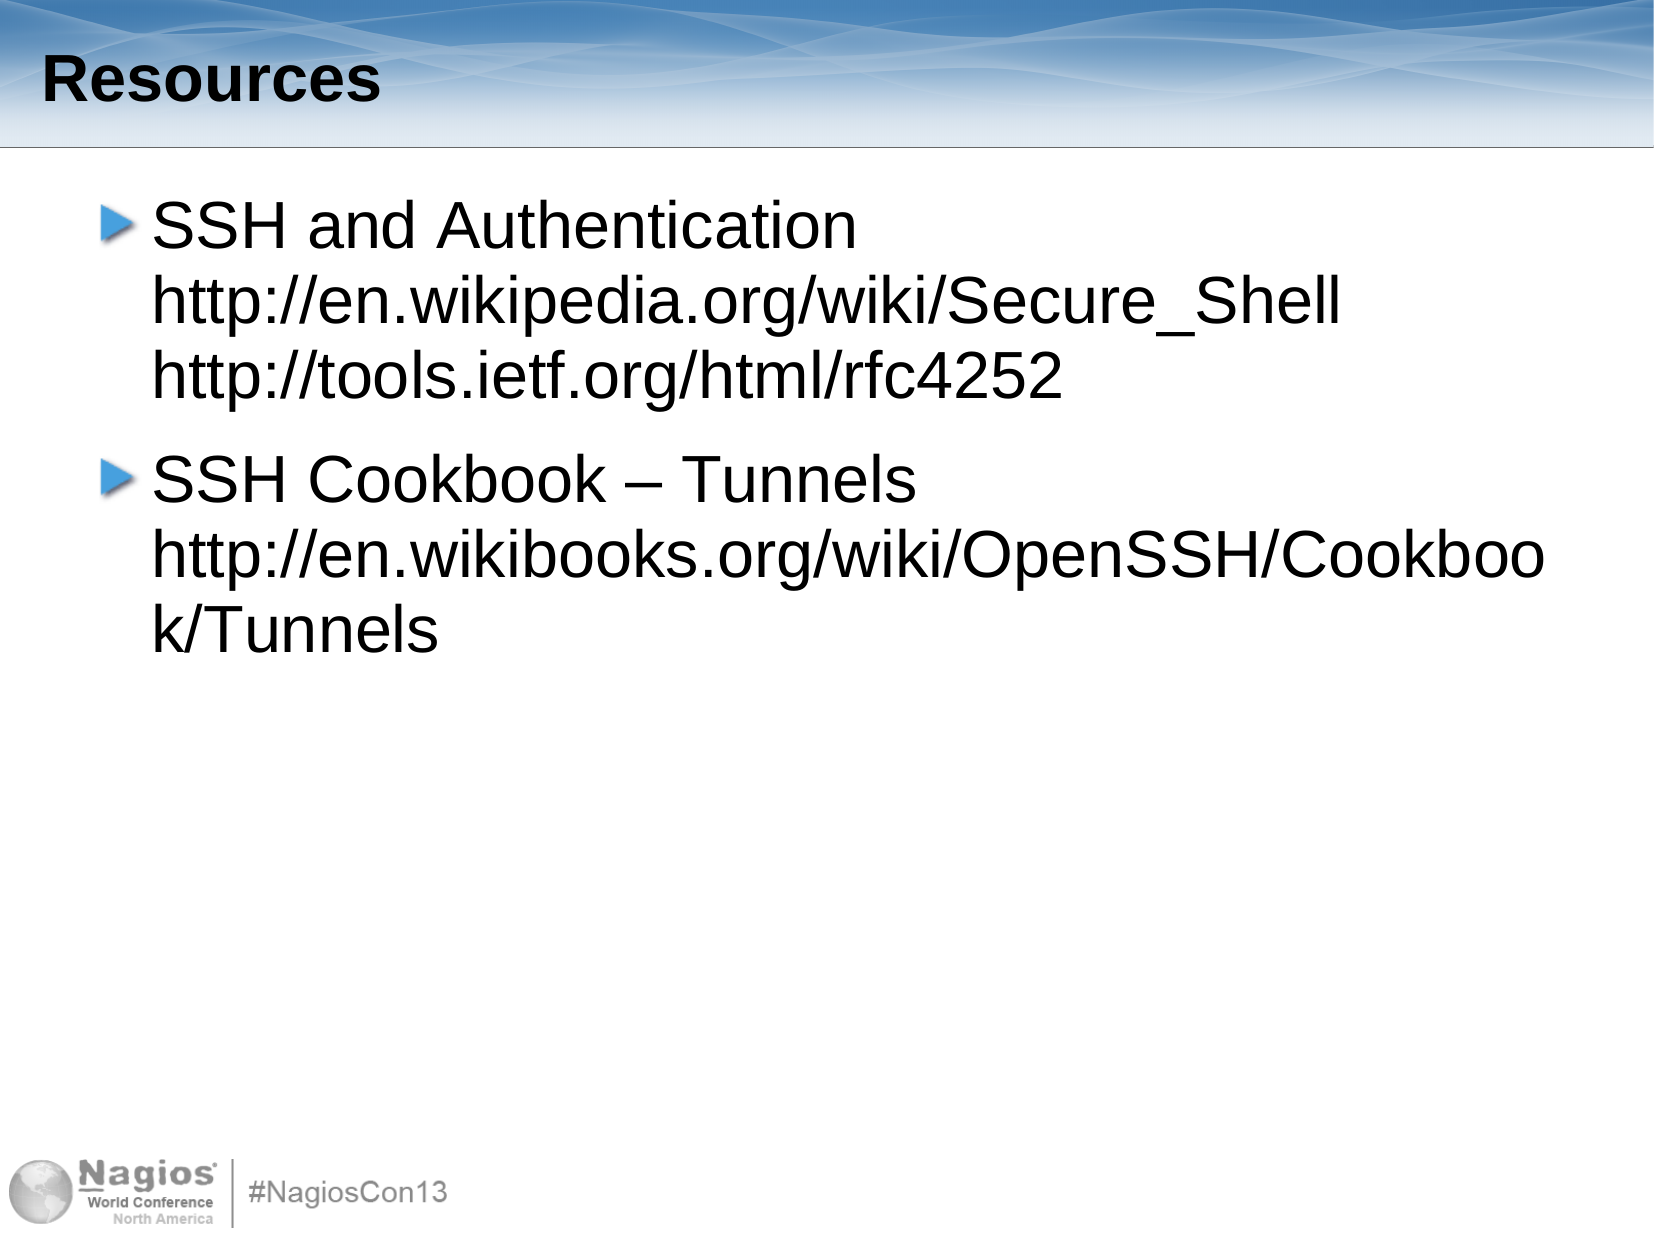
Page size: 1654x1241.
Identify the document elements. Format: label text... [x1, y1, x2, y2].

title Resources [41, 29, 1248, 127]
list SSH and Authentication http://en.wikipedia.org/wiki/Secure_Shell http://tools.ietf.org/html/rfc4252 SSH Cookbook – Tunnels http://en.wikibooks.org/wiki/OpenSSH/Cookbook/Tunnels [80, 188, 1569, 1007]
picture [0, 0, 1654, 147]
picture [9, 1159, 453, 1228]
